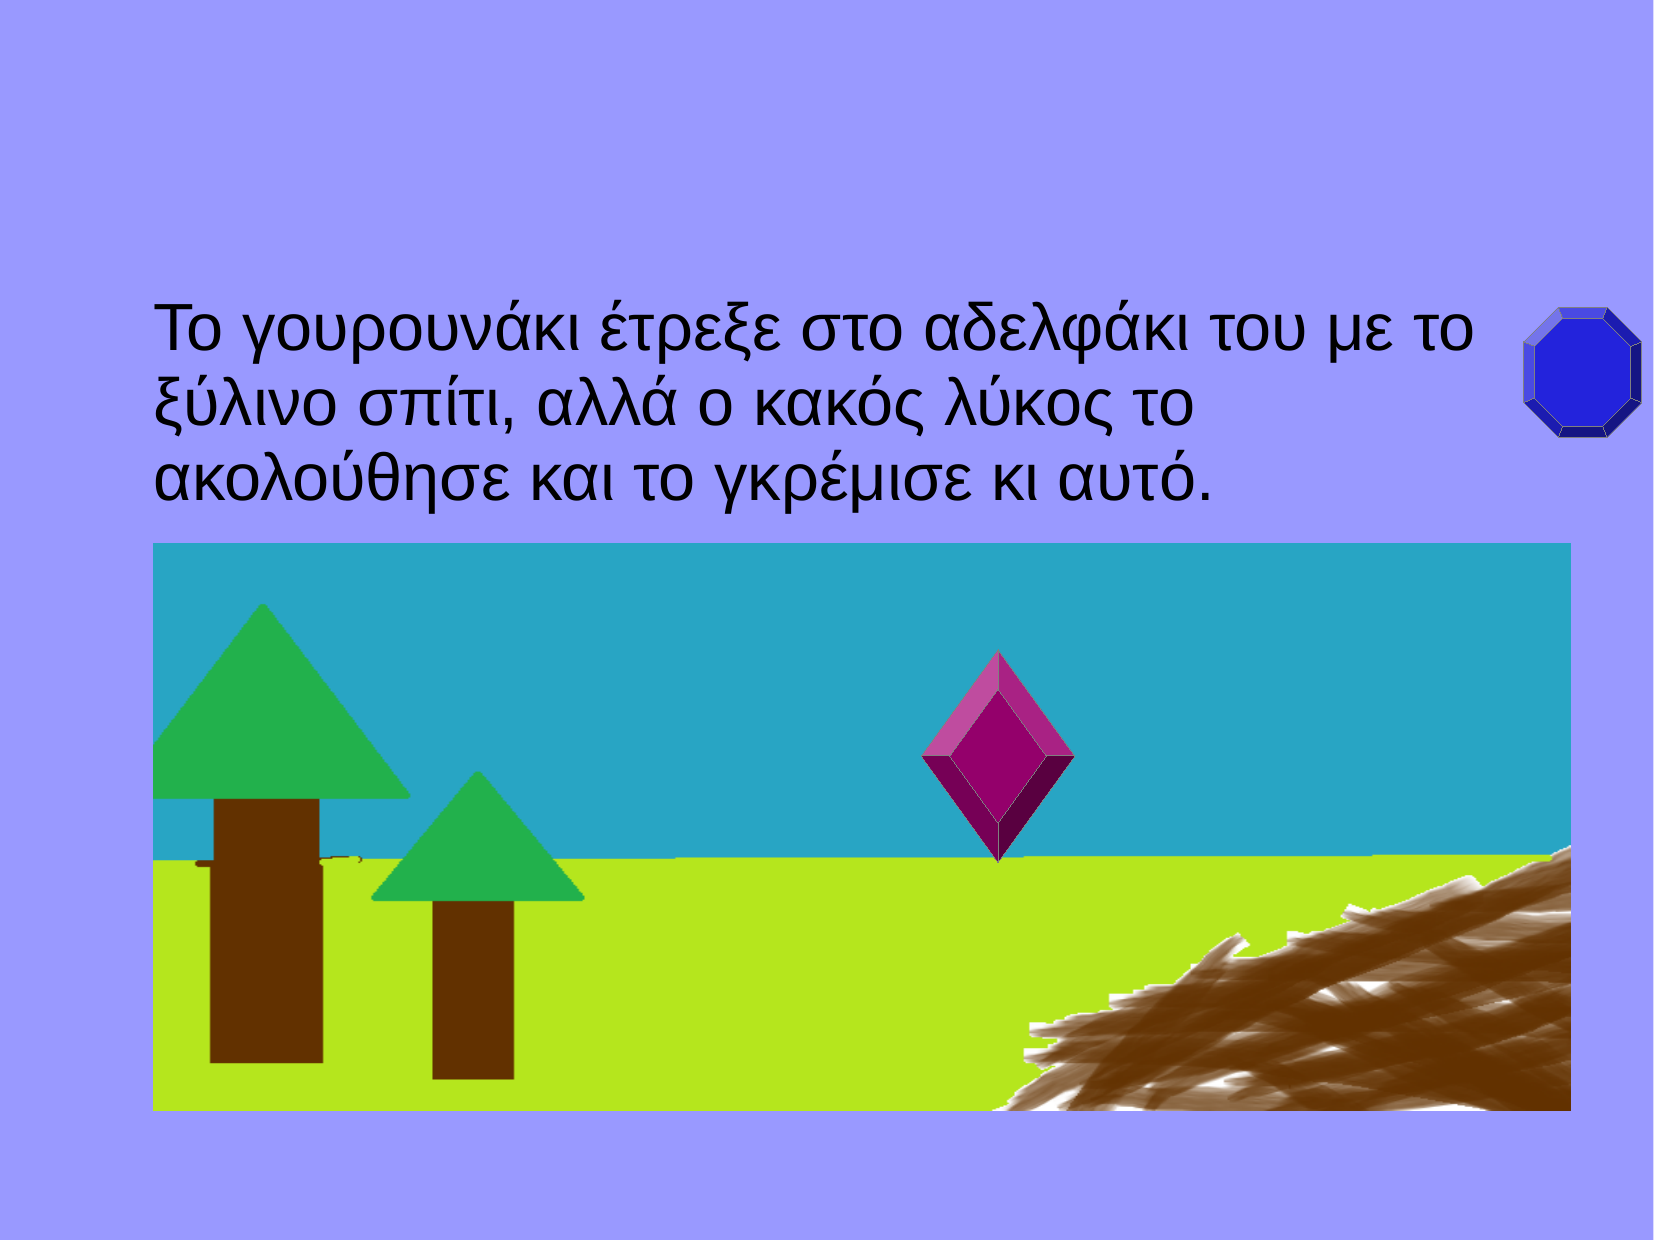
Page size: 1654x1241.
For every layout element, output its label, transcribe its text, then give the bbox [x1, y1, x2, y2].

list Το γουρουνάκι έτρεξε στο αδελφάκι του με το ξύλινο σπίτι, αλλά ο κακός λύκος το ακολούθησε και το γκρέμισε κι αυτό. [82, 290, 1538, 1010]
text_box [1524, 307, 1642, 438]
text_box [921, 691, 1075, 863]
picture [153, 543, 1571, 1111]
